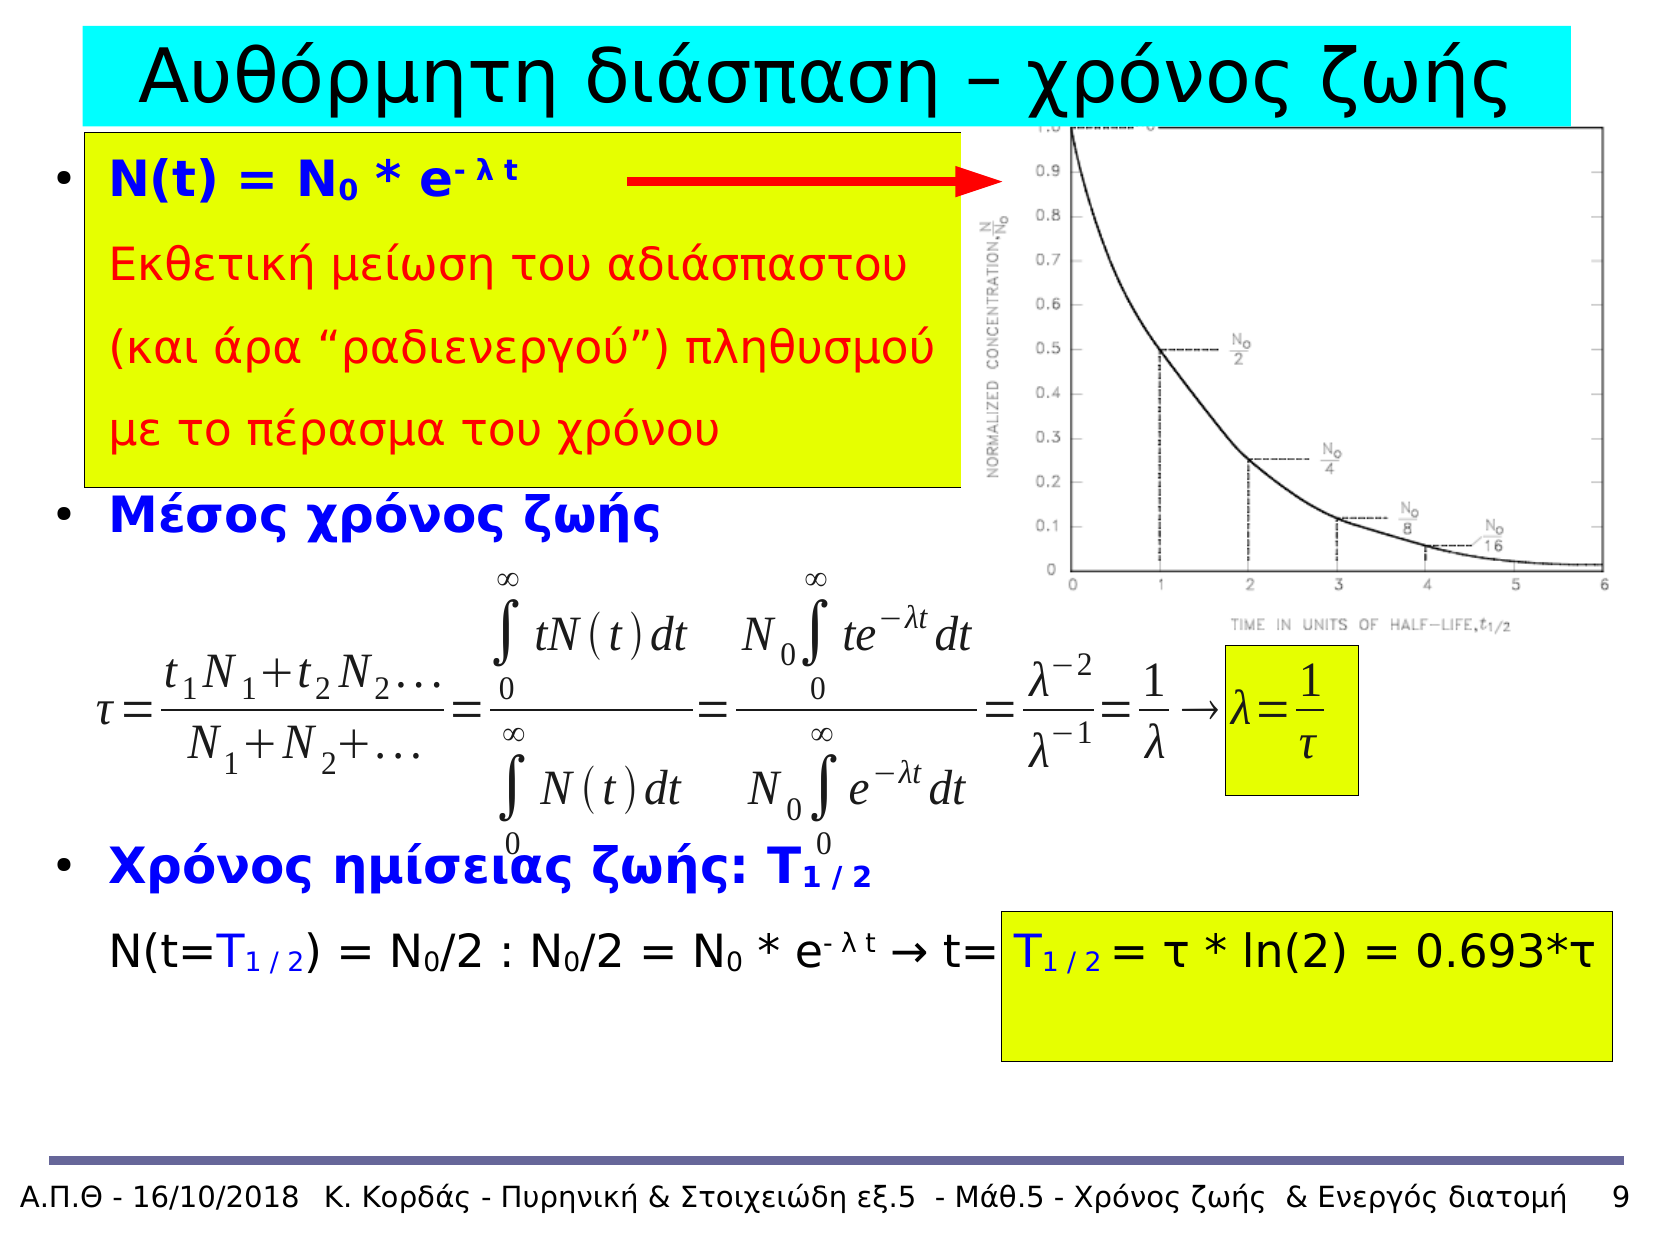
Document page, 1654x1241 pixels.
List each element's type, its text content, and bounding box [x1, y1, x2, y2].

chart [83, 560, 1343, 863]
text_box [84, 132, 961, 150]
list N(t) = N0 * e- λ t Εκθετική μείωση του αδιάσπαστου (και άρα “ραδιενεργού”) πληθυσμού με το πέρασμα του χρόνου Μέσος χρόνος ζωής Χρόνος ημίσειας ζωής: T1 / 2 N(t=T1 / 2) = Ν0/2 : Ν0/2 = Ν0 * e- λ t → t= T1 / 2 = τ * ln(2) = 0.693*τ [37, 150, 1613, 1112]
picture [961, 91, 1626, 646]
title Αυθόρμητη διάσπαση – χρόνος ζωής [82, 25, 1571, 127]
